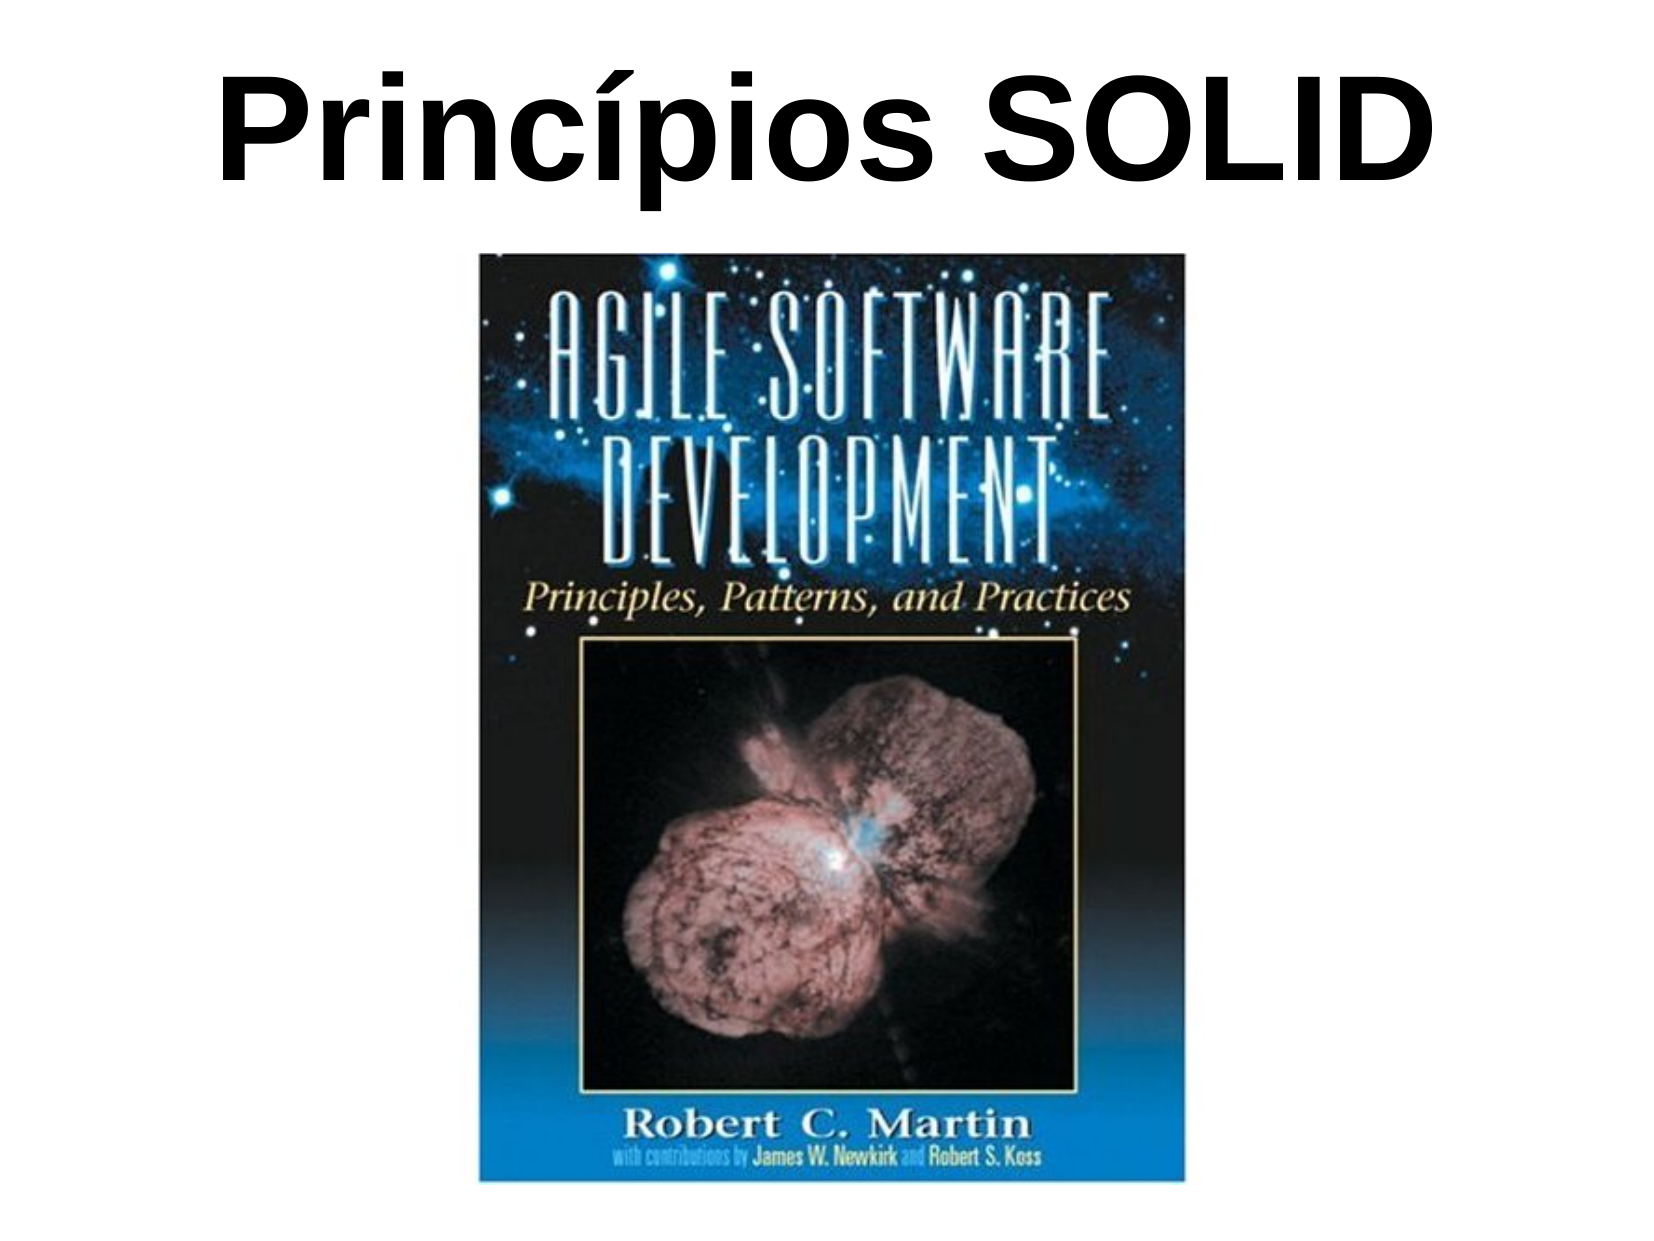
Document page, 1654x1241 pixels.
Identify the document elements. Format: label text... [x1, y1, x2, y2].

picture [369, 253, 1300, 1185]
title Princípios SOLID [0, 0, 1654, 257]
